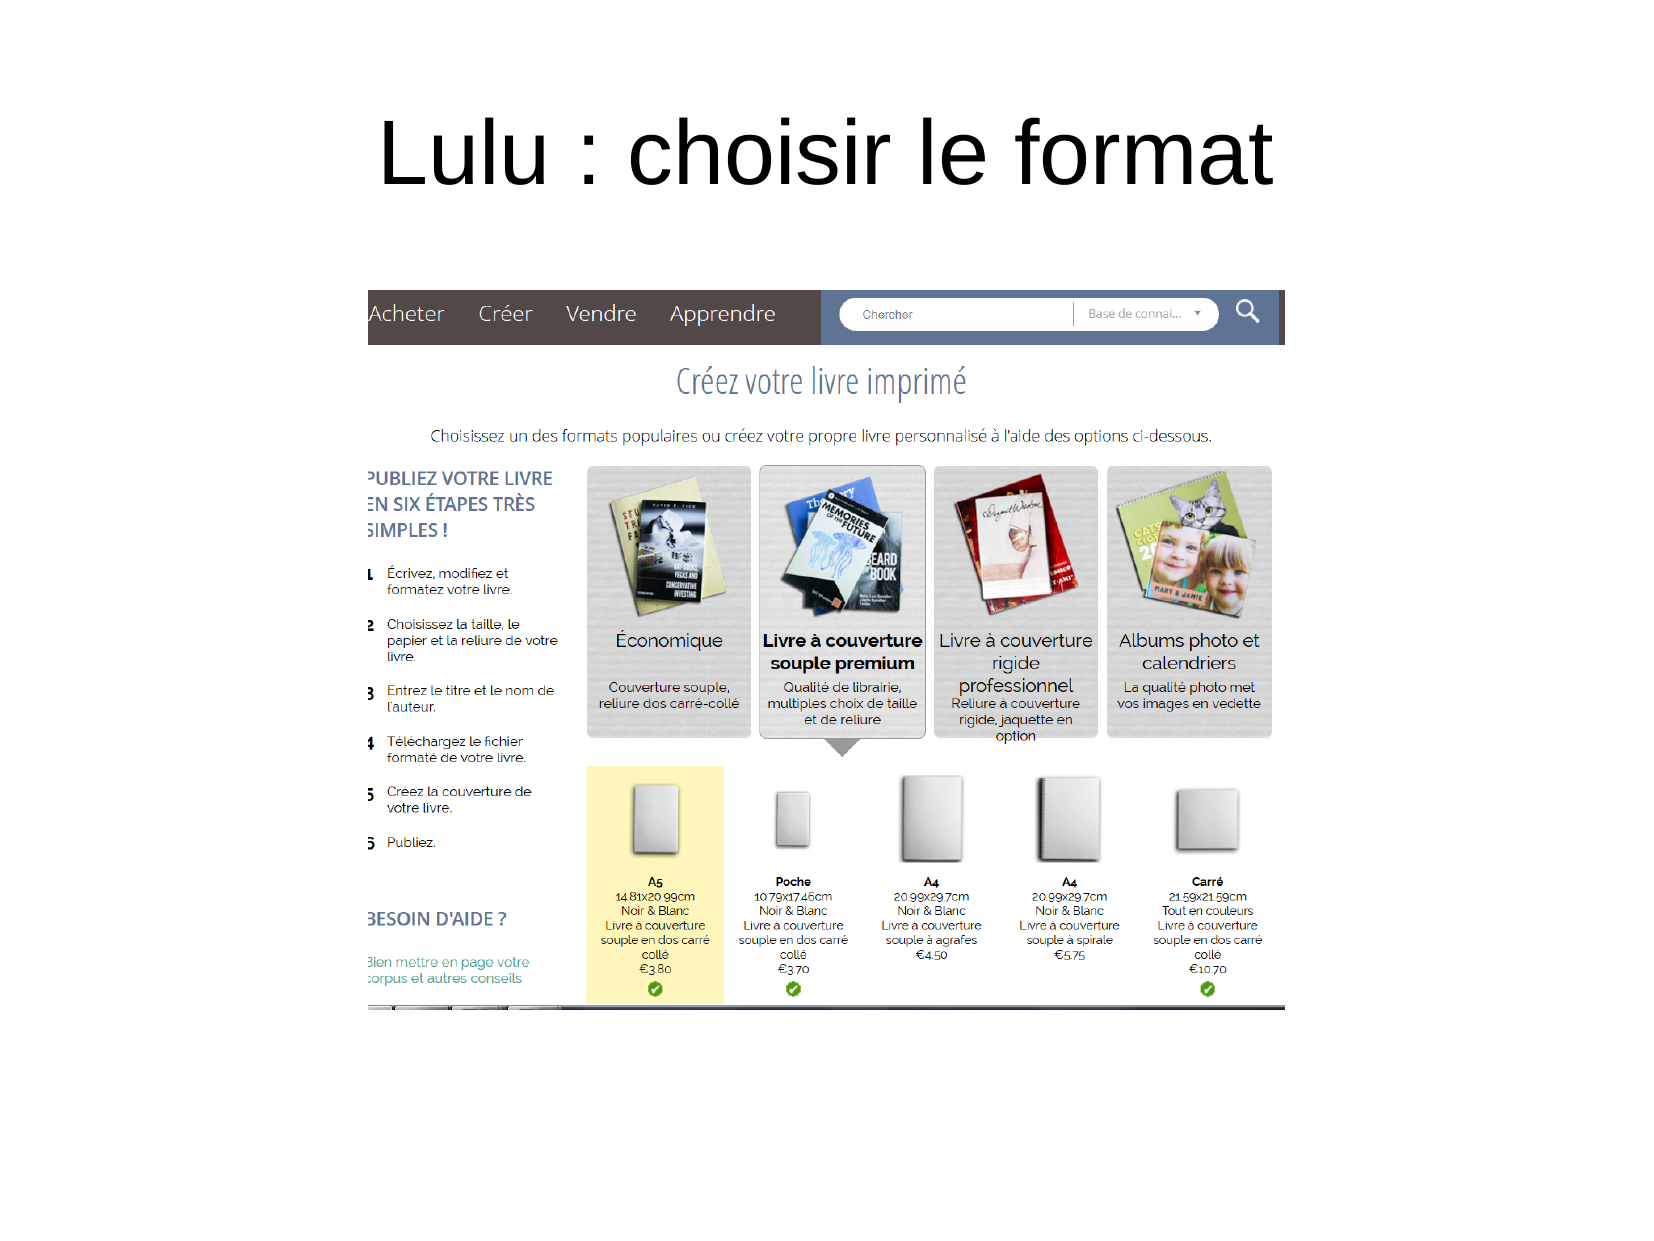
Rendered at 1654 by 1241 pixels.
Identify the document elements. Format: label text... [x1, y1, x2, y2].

title Lulu : choisir le format [82, 49, 1571, 257]
picture [368, 290, 1285, 1010]
